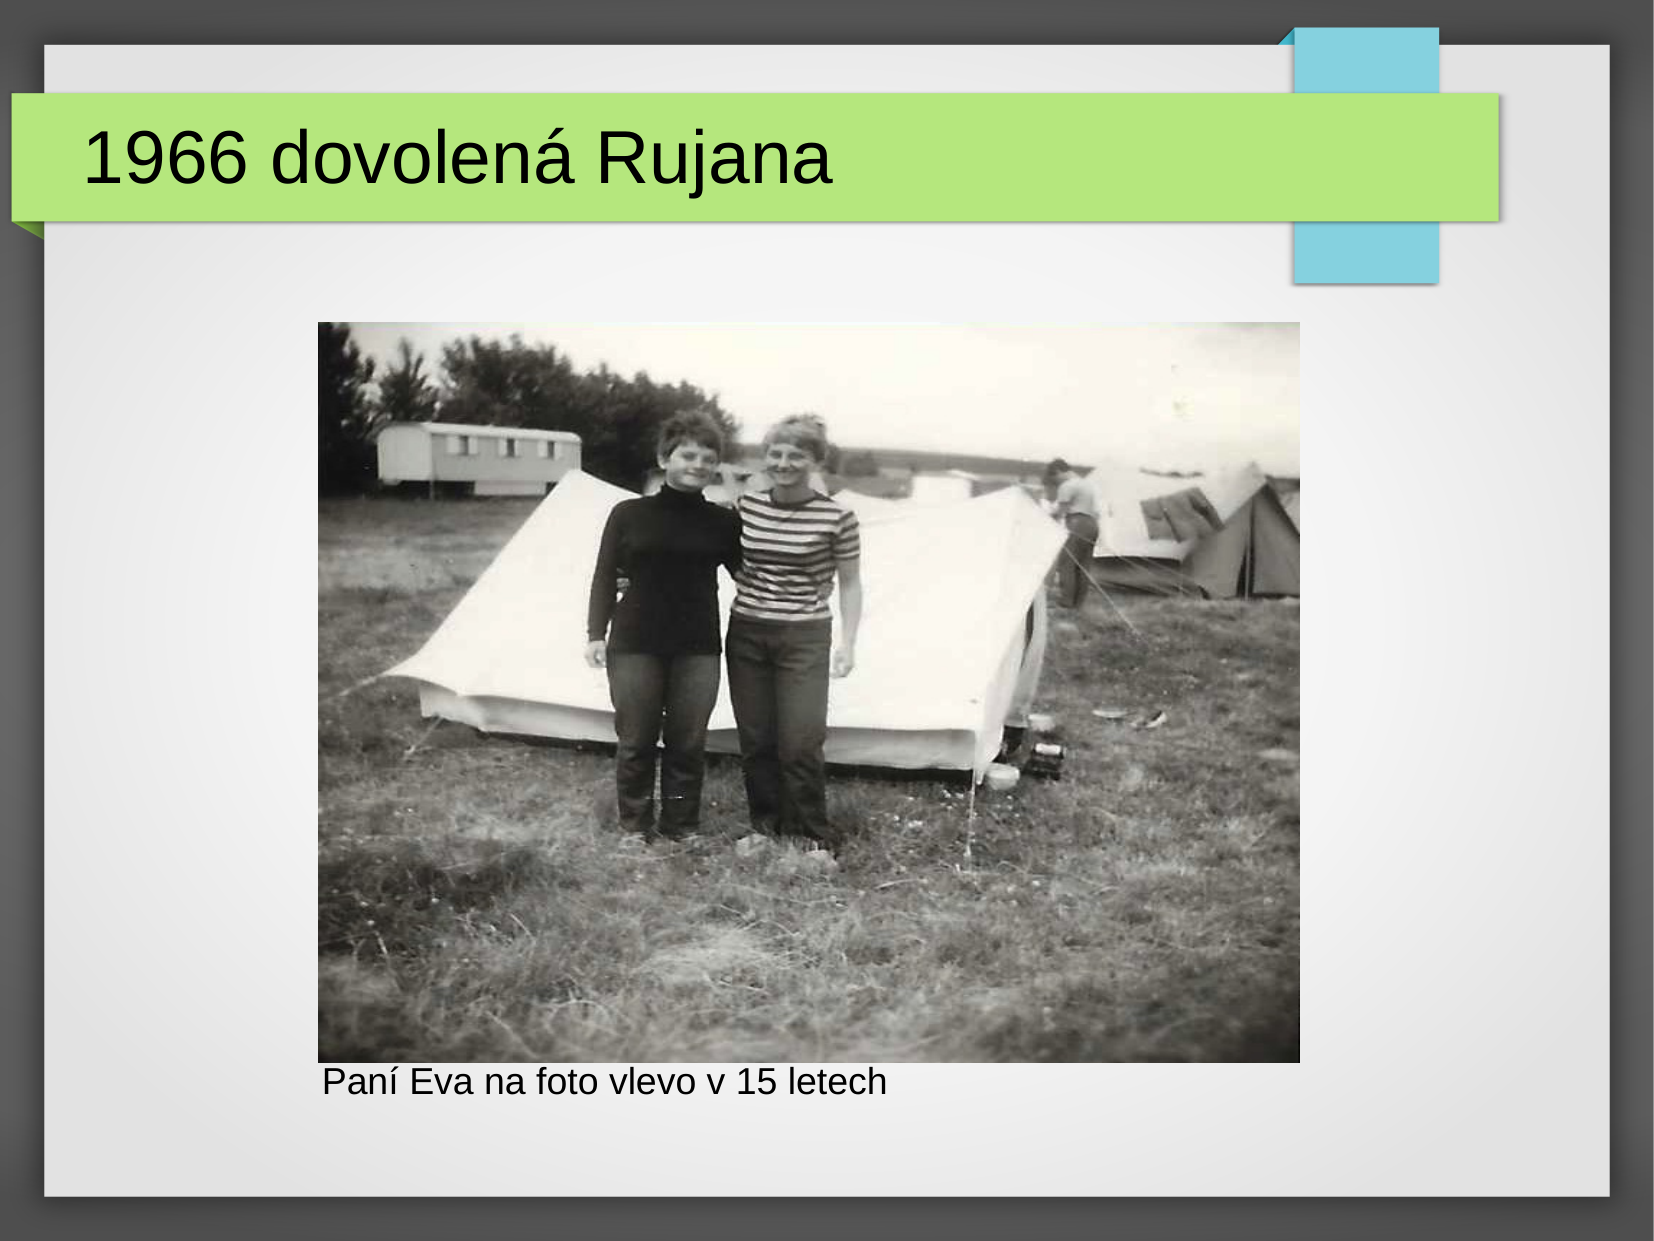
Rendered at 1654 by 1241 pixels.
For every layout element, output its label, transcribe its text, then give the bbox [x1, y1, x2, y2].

text_box Paní Eva na foto vlevo v 15 letech [307, 1053, 1146, 1111]
picture [318, 322, 1300, 1063]
title 1966 dovolená Rujana [82, 94, 1264, 213]
